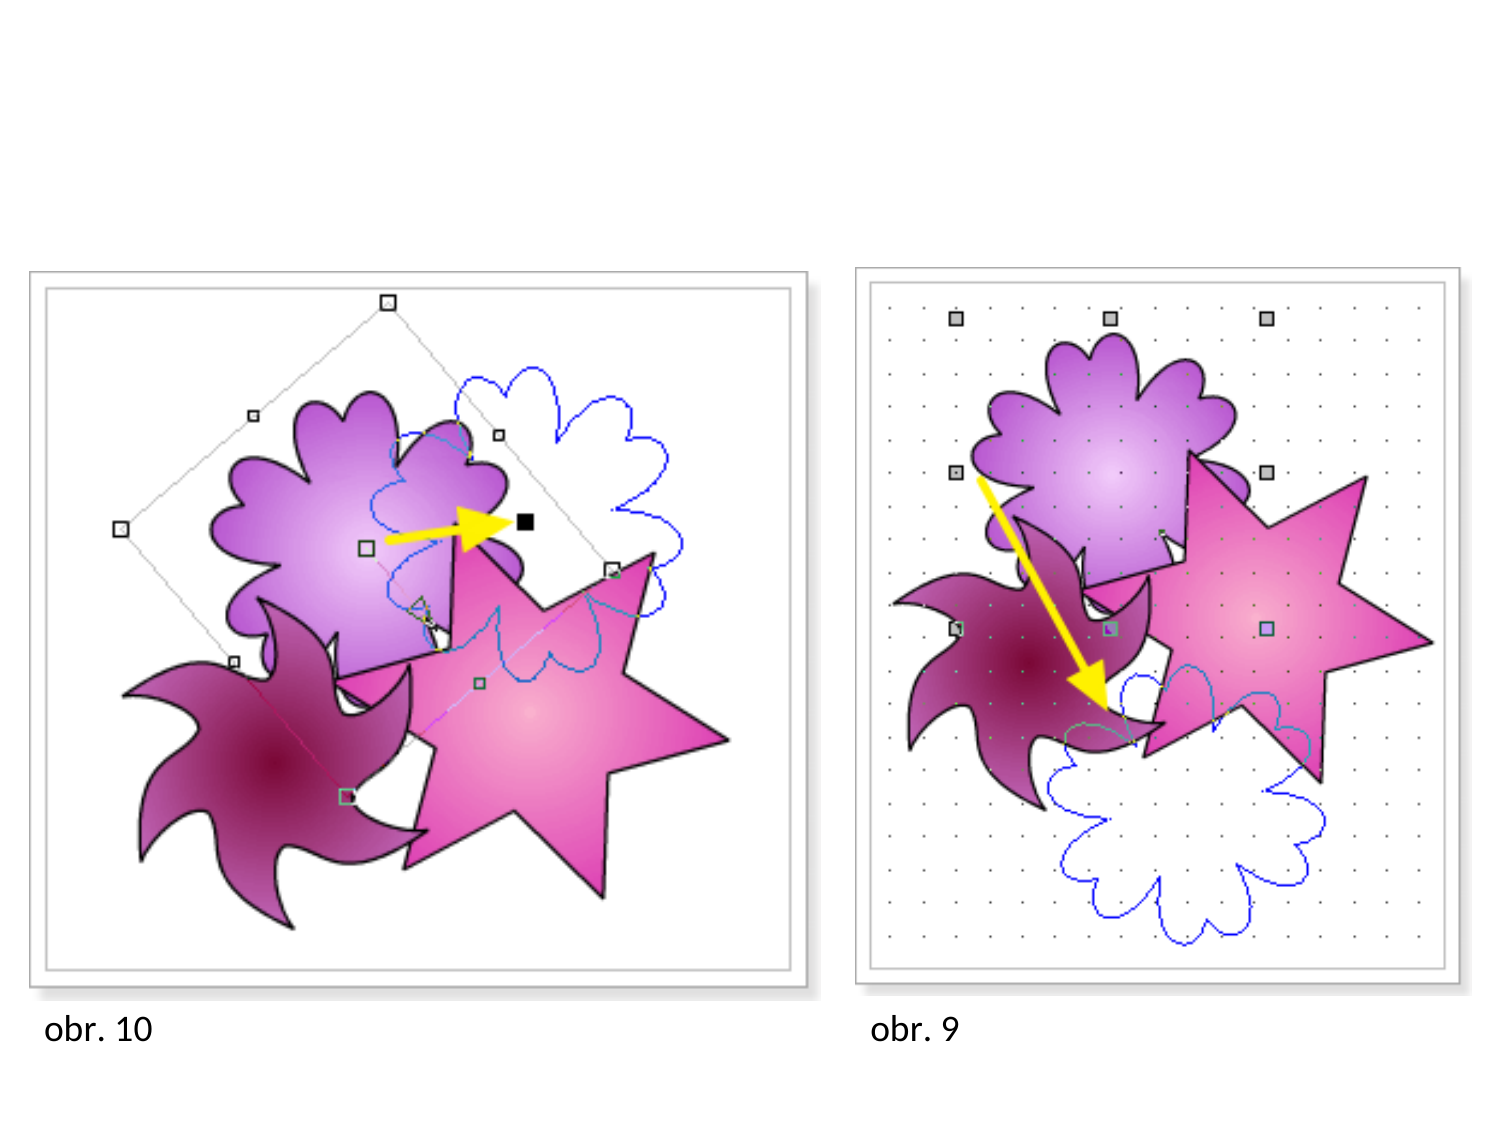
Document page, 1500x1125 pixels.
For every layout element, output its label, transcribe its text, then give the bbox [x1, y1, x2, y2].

text_box obr. 9 [855, 995, 1153, 1057]
picture [855, 267, 1472, 996]
text_box obr. 10 [29, 995, 384, 1057]
picture [29, 271, 821, 1001]
